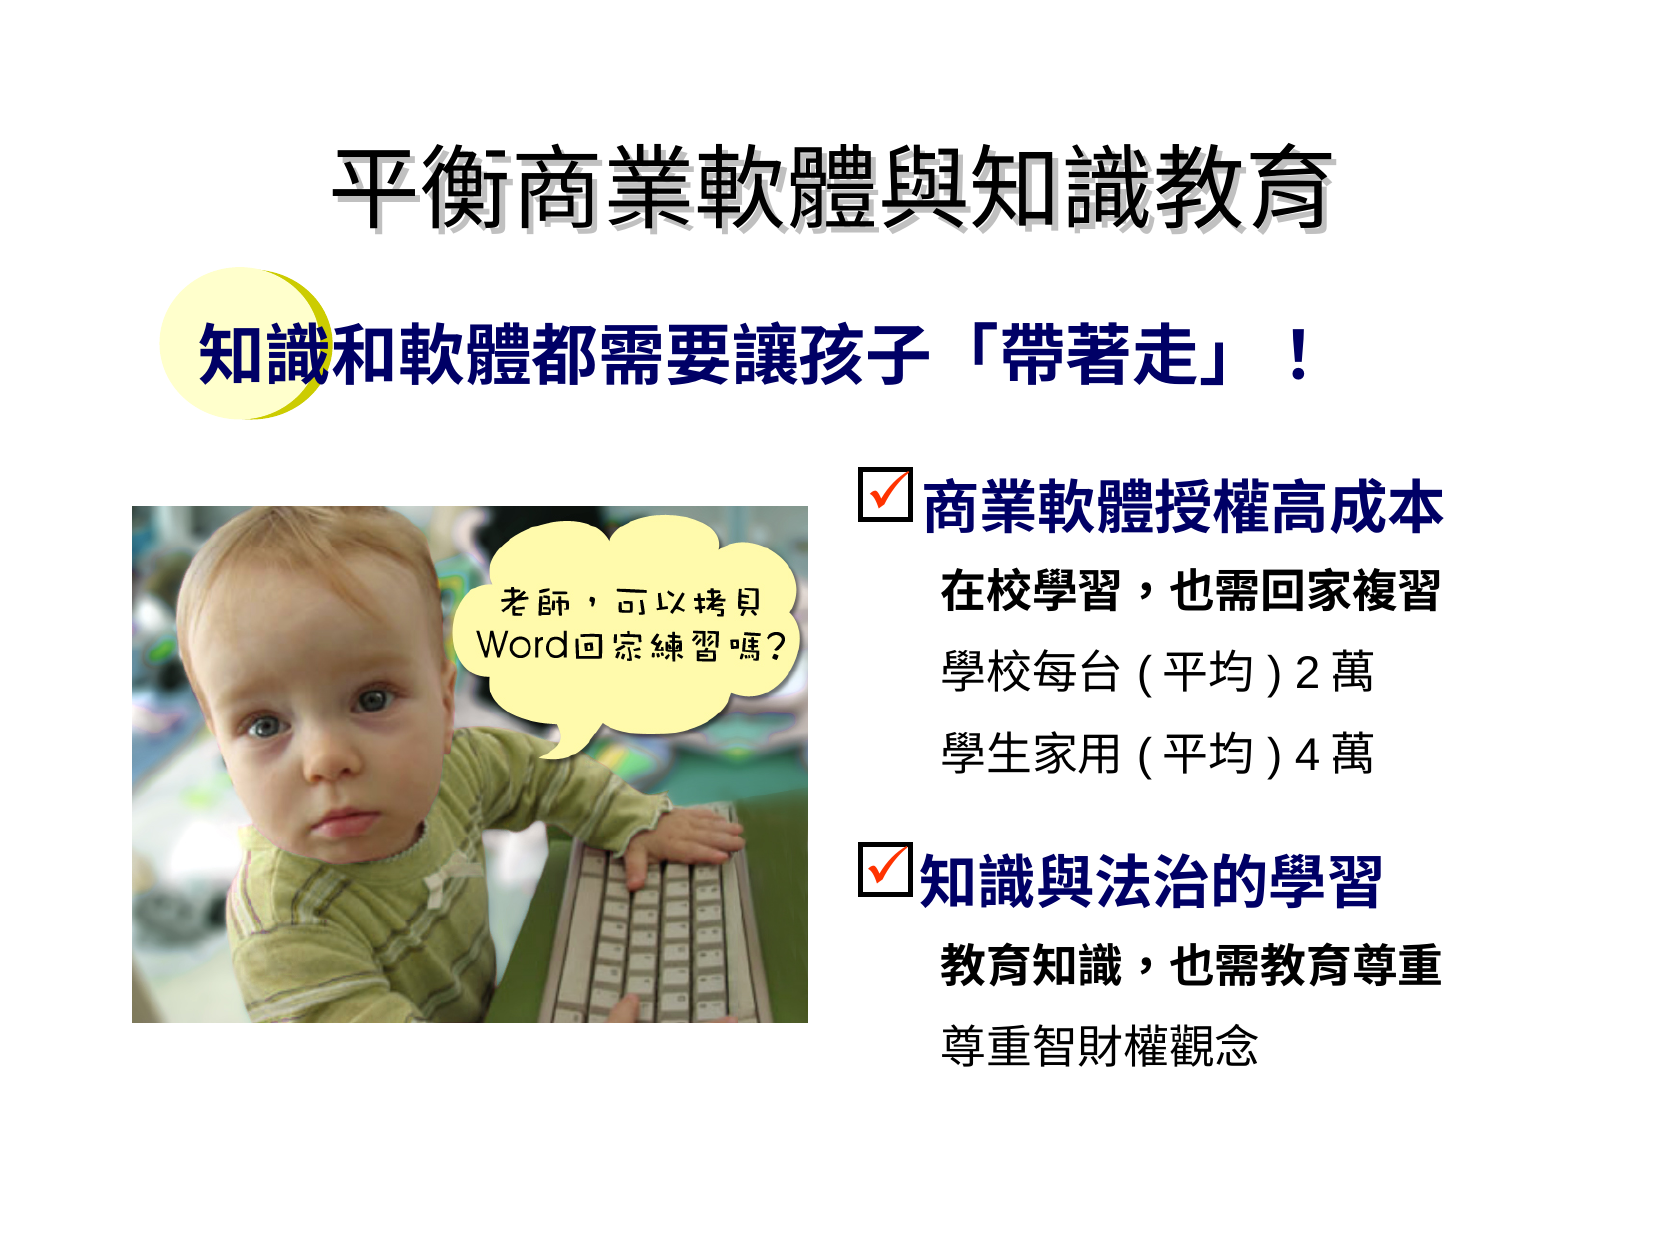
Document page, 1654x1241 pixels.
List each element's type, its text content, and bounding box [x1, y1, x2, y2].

text_box 在校學習，也需回家複習 學校每台(平均) 2萬 學生家用(平均) 4萬 [925, 557, 1465, 789]
text_box [107, 482, 833, 1049]
text_box 教育知識，也需教育尊重 尊重智財權觀念 [925, 932, 1465, 1083]
text_box 商業軟體授權高成本 [850, 456, 1578, 553]
text_box 知識與法治的學習 [848, 831, 1517, 928]
text_box 知識和軟體都需要讓孩子「帶著走」！ [183, 294, 1357, 407]
text_box [195, 407, 297, 420]
picture [132, 506, 808, 1023]
text_box [159, 267, 312, 398]
title 平衡商業軟體與知識教育 [182, 128, 1483, 239]
